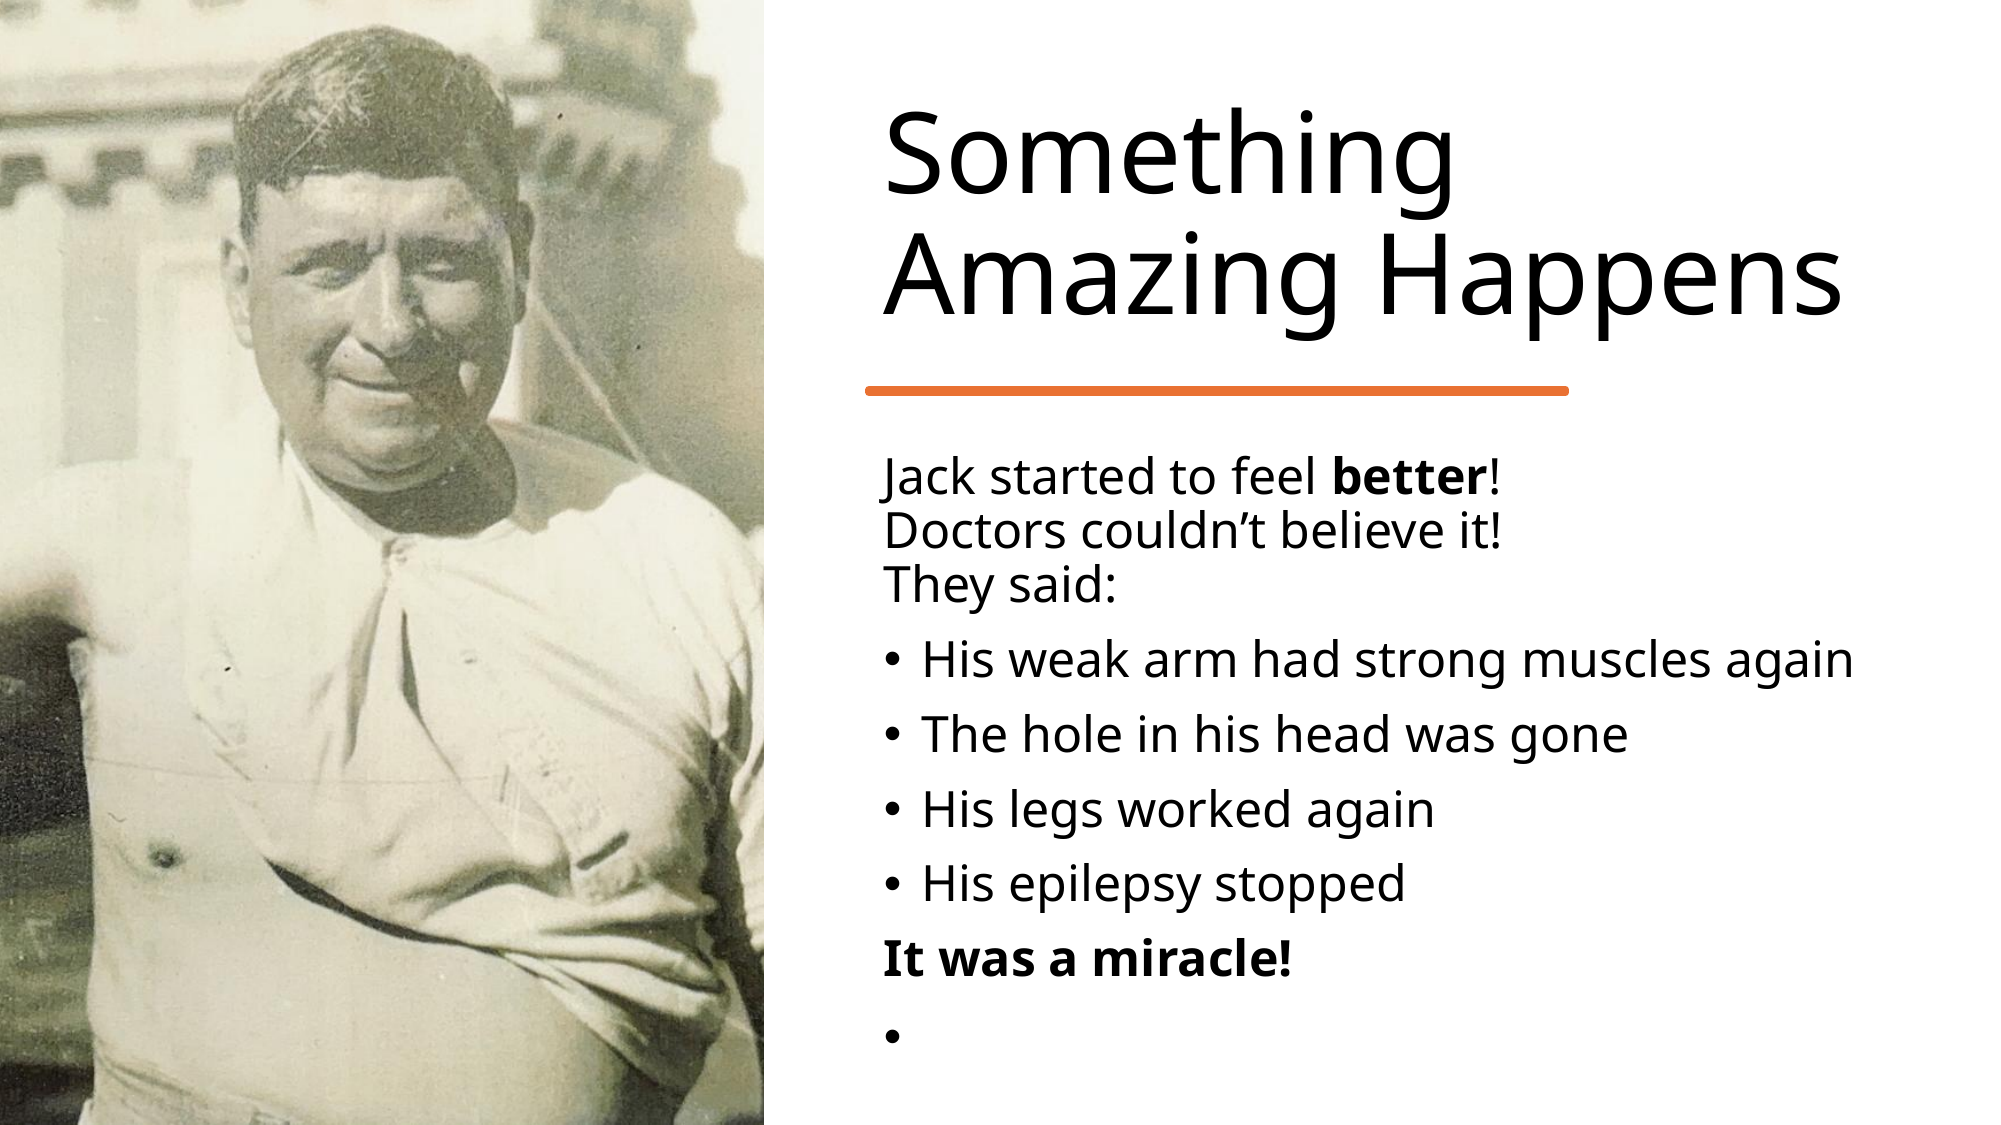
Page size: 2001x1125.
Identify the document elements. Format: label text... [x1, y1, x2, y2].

list Jack started to feel better! Doctors couldn’t believe it! They said: His weak arm had strong muscles again The hole in his head was gone His legs worked again His epilepsy stopped It was a miracle! [869, 443, 1895, 1016]
title Something Amazing Happens [869, 53, 1895, 347]
text_box [764, 0, 2000, 1125]
picture [0, 0, 764, 1125]
